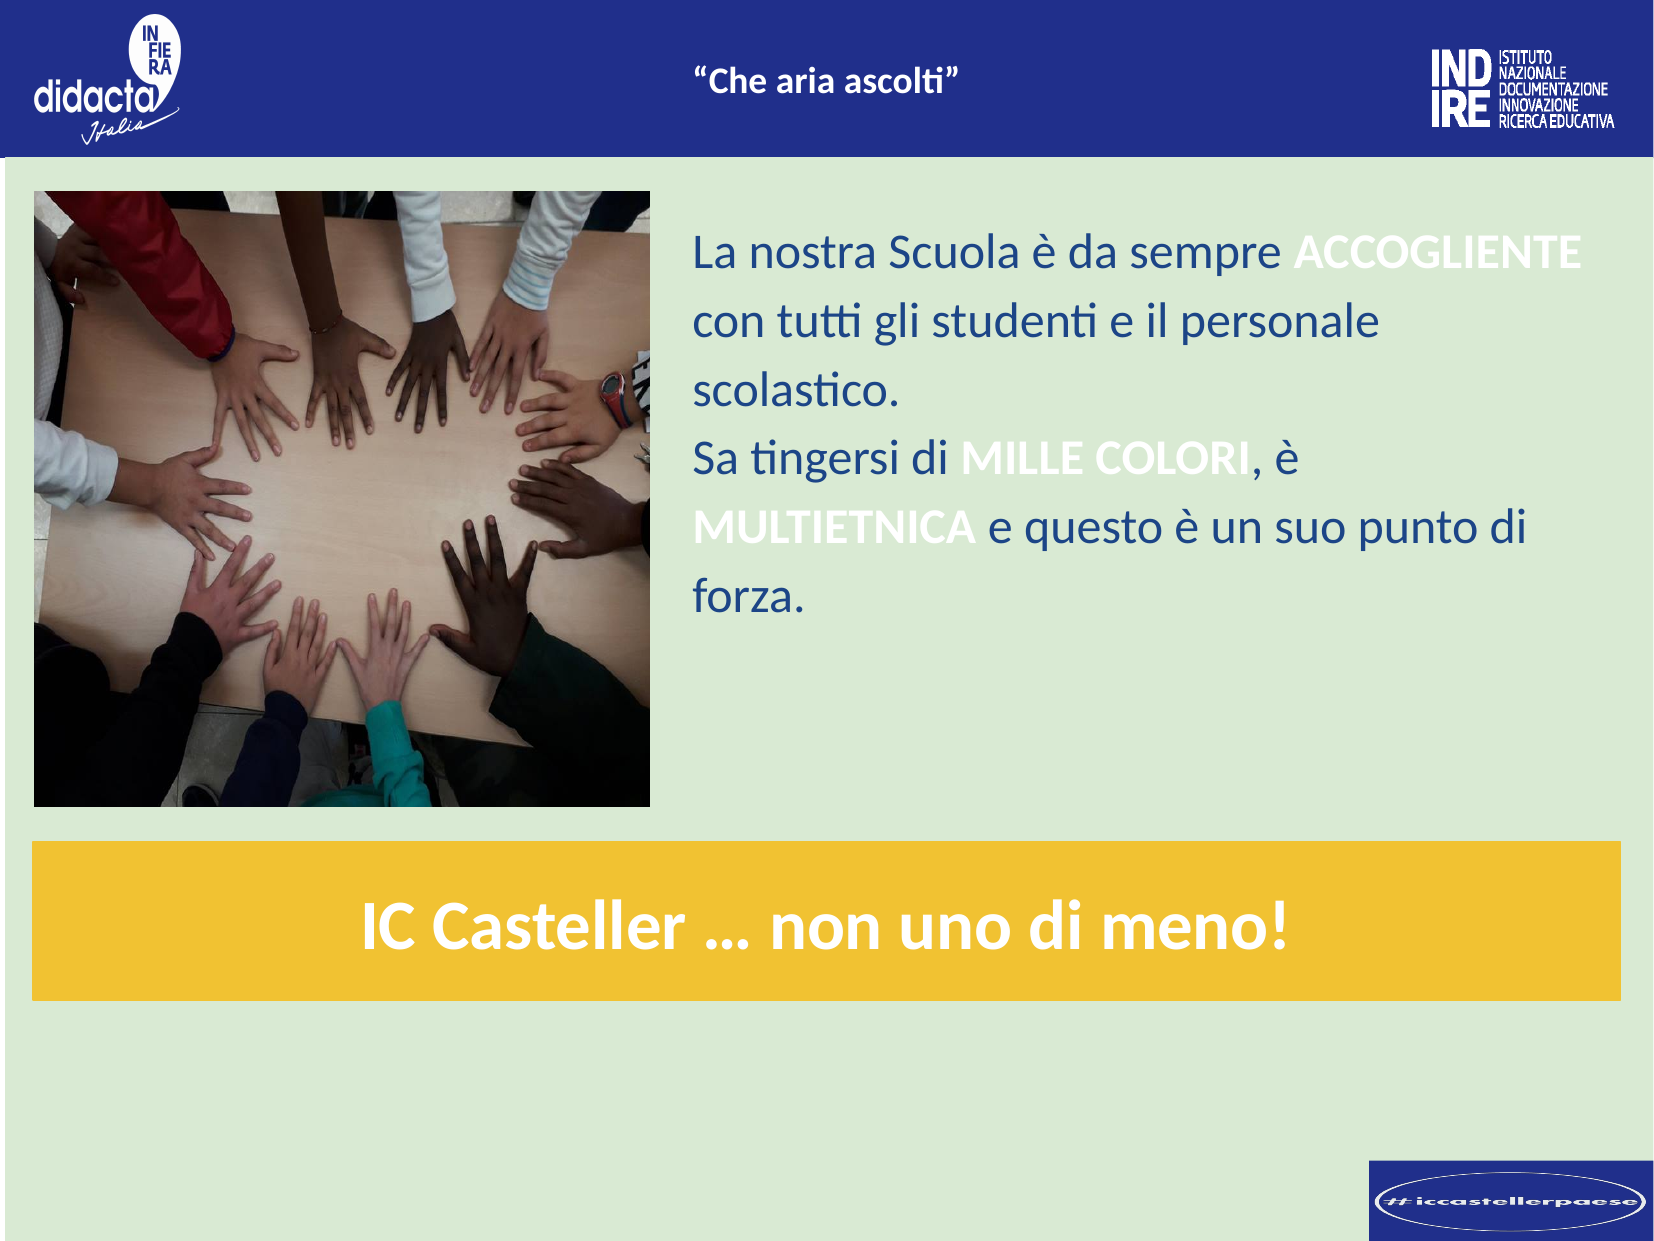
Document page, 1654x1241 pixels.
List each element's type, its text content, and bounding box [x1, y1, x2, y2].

picture [1374, 1172, 1648, 1232]
text_box La nostra Scuola è da sempre ACCOGLIENTE con tutti gli studenti e il personale scolastico. Sa tingersi di MILLE COLORI, è MULTIETNICA e questo è un suo punto di forza. [677, 194, 1606, 810]
picture [34, 191, 650, 807]
text_box “Che aria ascolti” [0, 0, 1654, 158]
text_box IC Casteller … non uno di meno! [33, 842, 1621, 1000]
picture [34, 14, 181, 145]
text_box [5, 157, 1654, 1241]
picture [1423, 35, 1623, 142]
